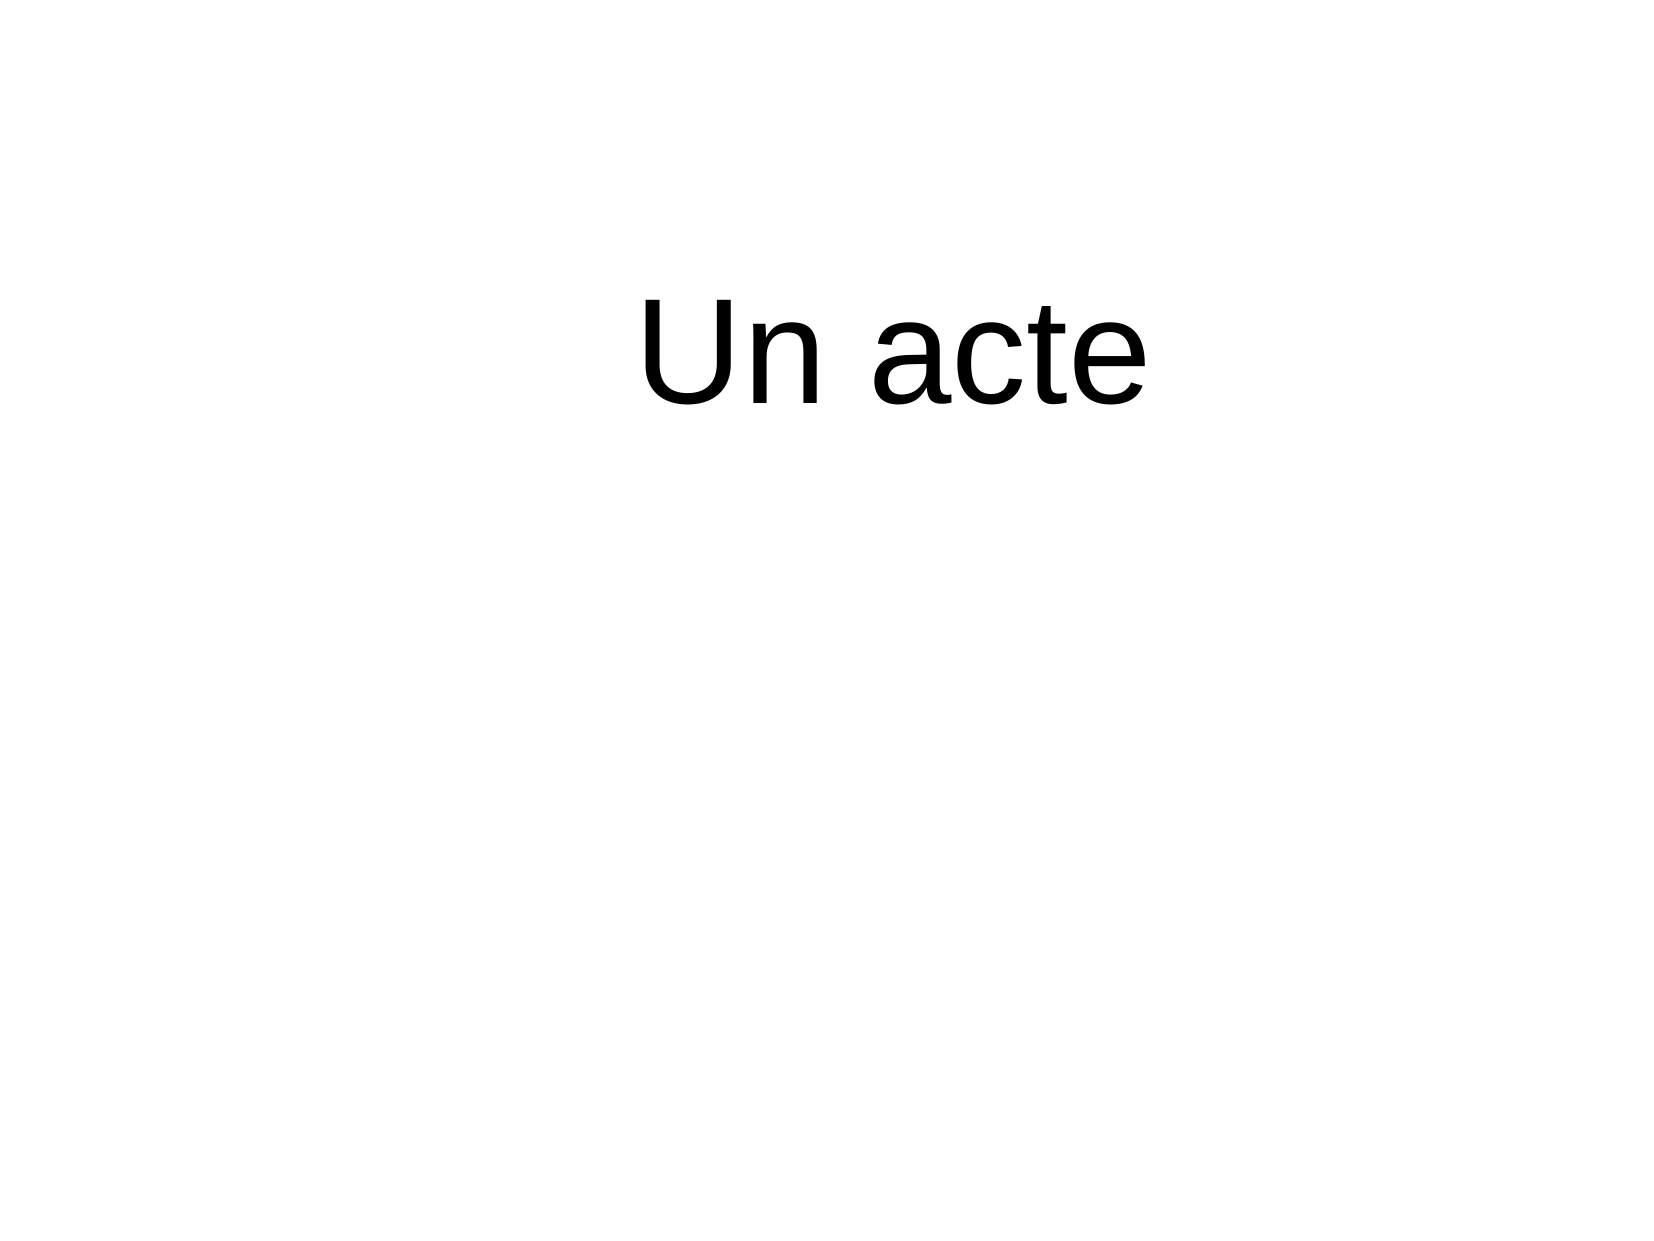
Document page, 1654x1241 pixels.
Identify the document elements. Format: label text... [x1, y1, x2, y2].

text_box Un acte [620, 260, 1536, 443]
